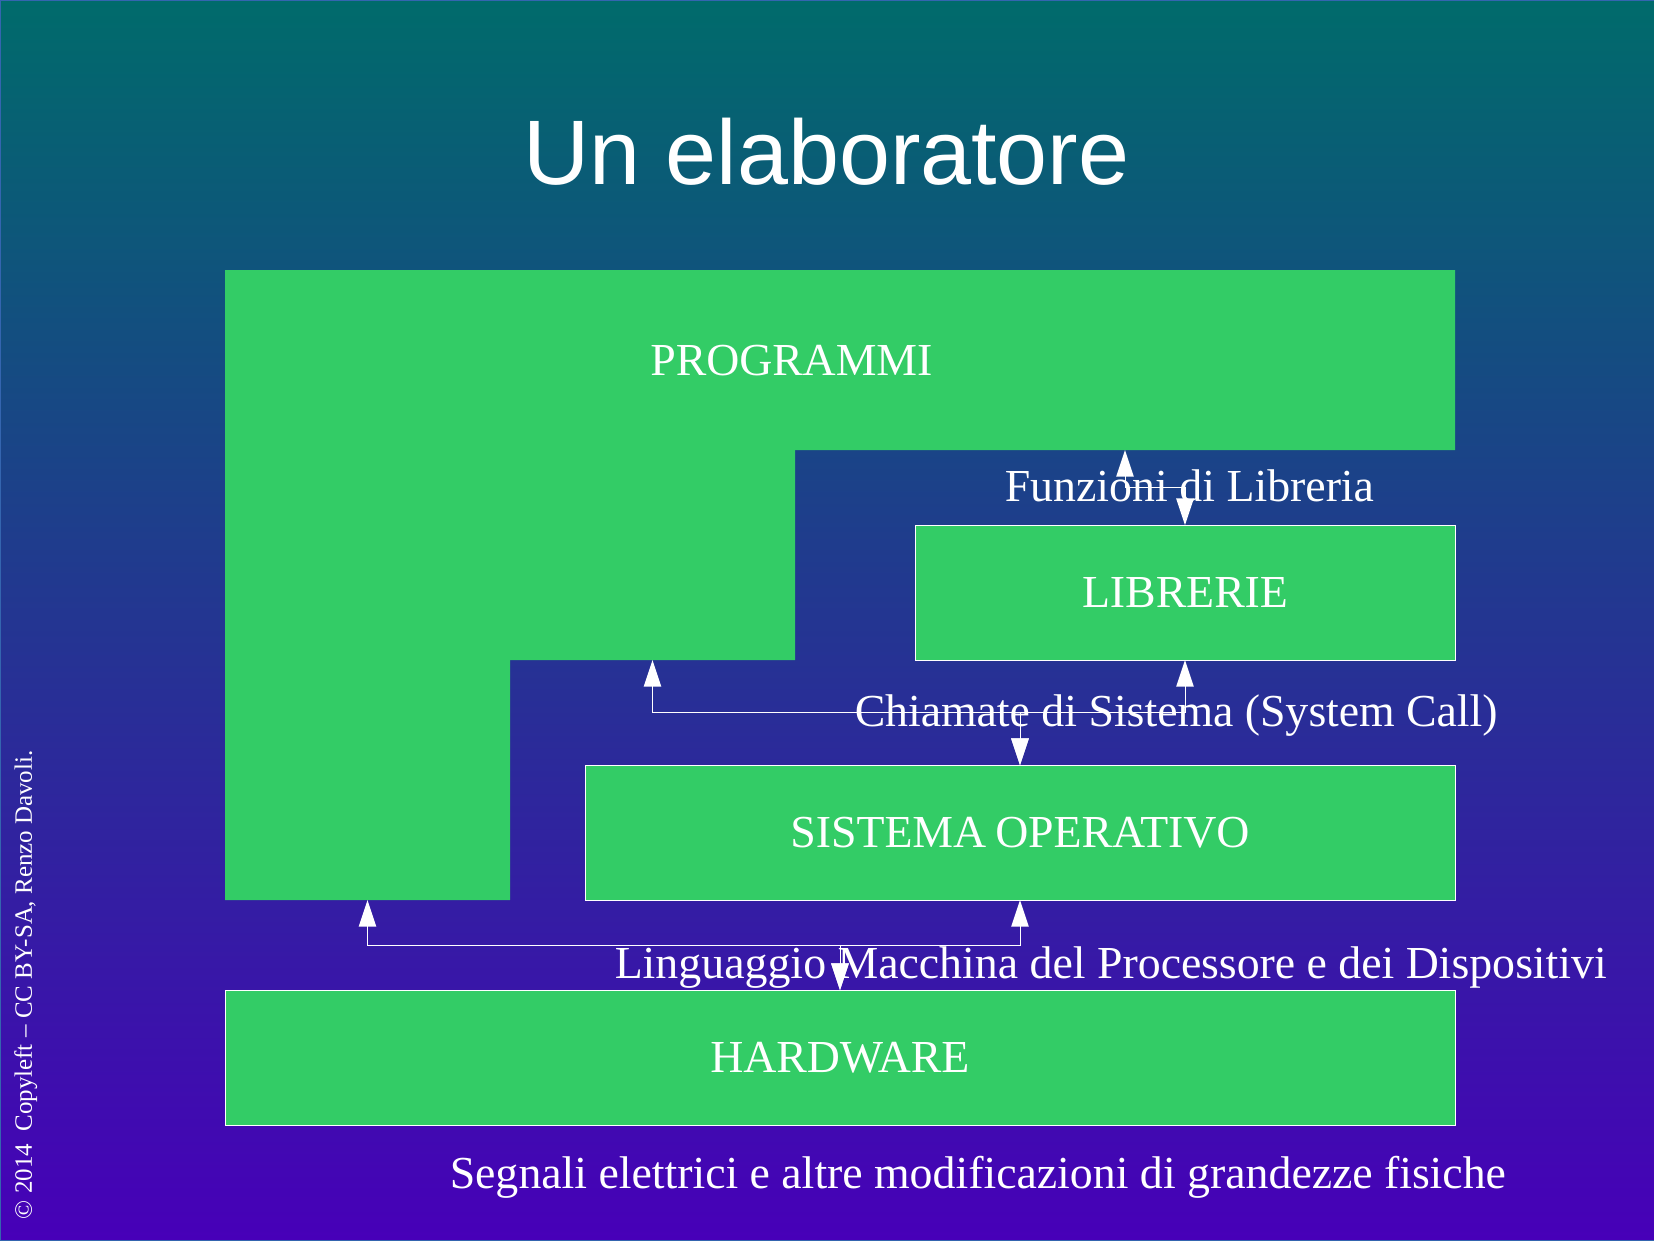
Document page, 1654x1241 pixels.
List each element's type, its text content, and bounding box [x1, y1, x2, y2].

text_box PROGRAMMI [795, 270, 1456, 451]
title Un elaboratore [82, 49, 1571, 257]
text_box Segnali elettrici e altre modificazioni di grandezze fisiche [435, 1140, 1522, 1206]
text_box LIBRERIE [915, 525, 1456, 661]
text_box SISTEMA OPERATIVO [585, 765, 1456, 901]
text_box HARDWARE [225, 990, 1456, 1126]
text_box [782, 347, 793, 360]
text_box Chiamate di Sistema (System Call) [840, 678, 1513, 745]
text_box Linguaggio Macchina del Processore e dei Dispositivi [600, 930, 1623, 996]
text_box [225, 270, 796, 901]
text_box Funzioni di Libreria [990, 453, 1390, 520]
